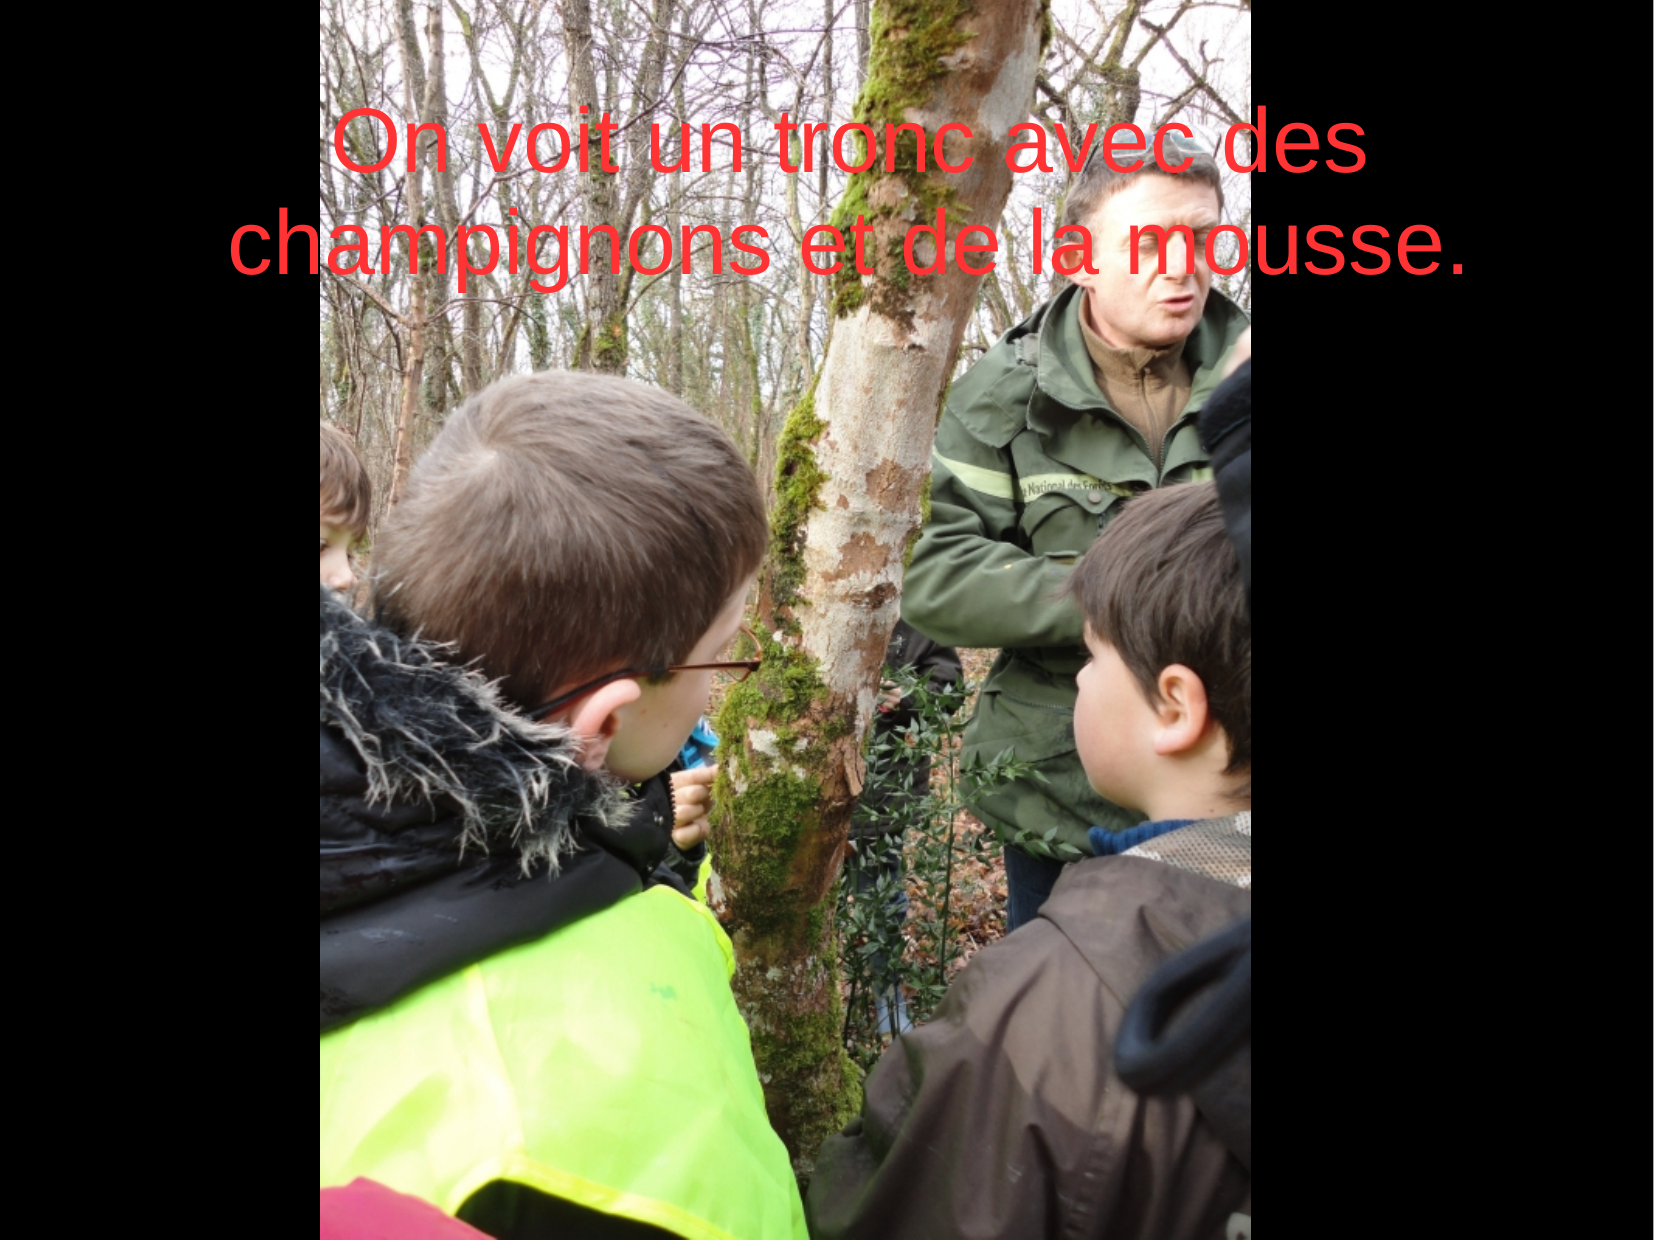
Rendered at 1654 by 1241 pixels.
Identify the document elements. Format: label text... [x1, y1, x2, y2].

picture [320, 0, 1251, 88]
picture [320, 296, 1251, 1240]
title On voit un tronc avec des champignons et de la mousse. [106, 88, 1595, 296]
